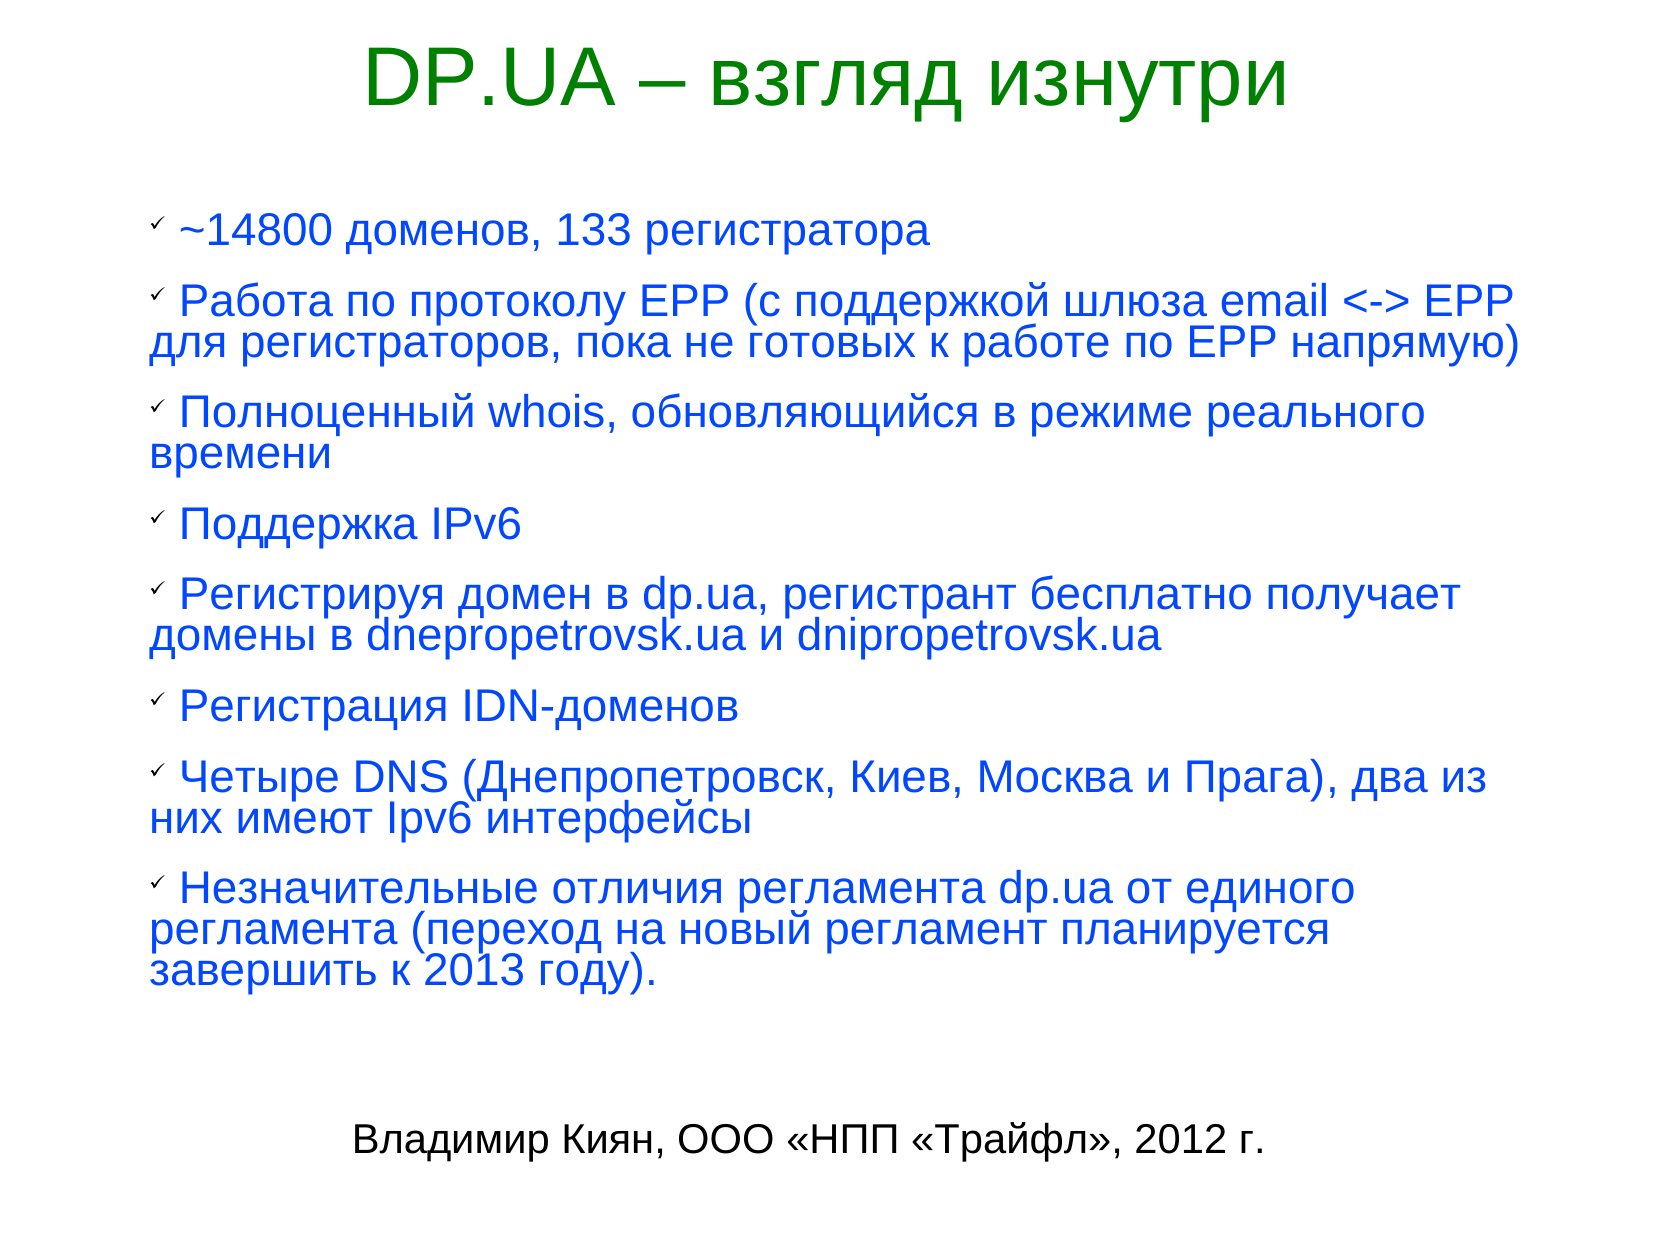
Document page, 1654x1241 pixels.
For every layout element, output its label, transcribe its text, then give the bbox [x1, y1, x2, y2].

text_box ~14800 доменов, 133 регистратора Работа по протоколу EPP (с поддержкой шлюза email <-> EPP для регистраторов, пока не готовых к работе по EPP напрямую) Полноценный whois, обновляющийся в режиме реального времени Поддержка IPv6 Регистрируя домен в dp.ua, регистрант бесплатно получает домены в dnepropetrovsk.ua и dnipropetrovsk.ua Регистрация IDN-доменов Четыре DNS (Днепропетровск, Киев, Москва и Прага)‏, два из них имеют Ipv6 интерфейсы Незначительные отличия регламента dp.ua от единого регламента (переход на новый регламент планируется завершить к 2013 году). [149, 207, 1567, 1000]
title DP.UA – взгляд изнутри [82, 37, 1571, 131]
text_box Владимир Киян, ООО «НПП «Трайфл», 2012 г. [65, 1098, 1553, 1188]
